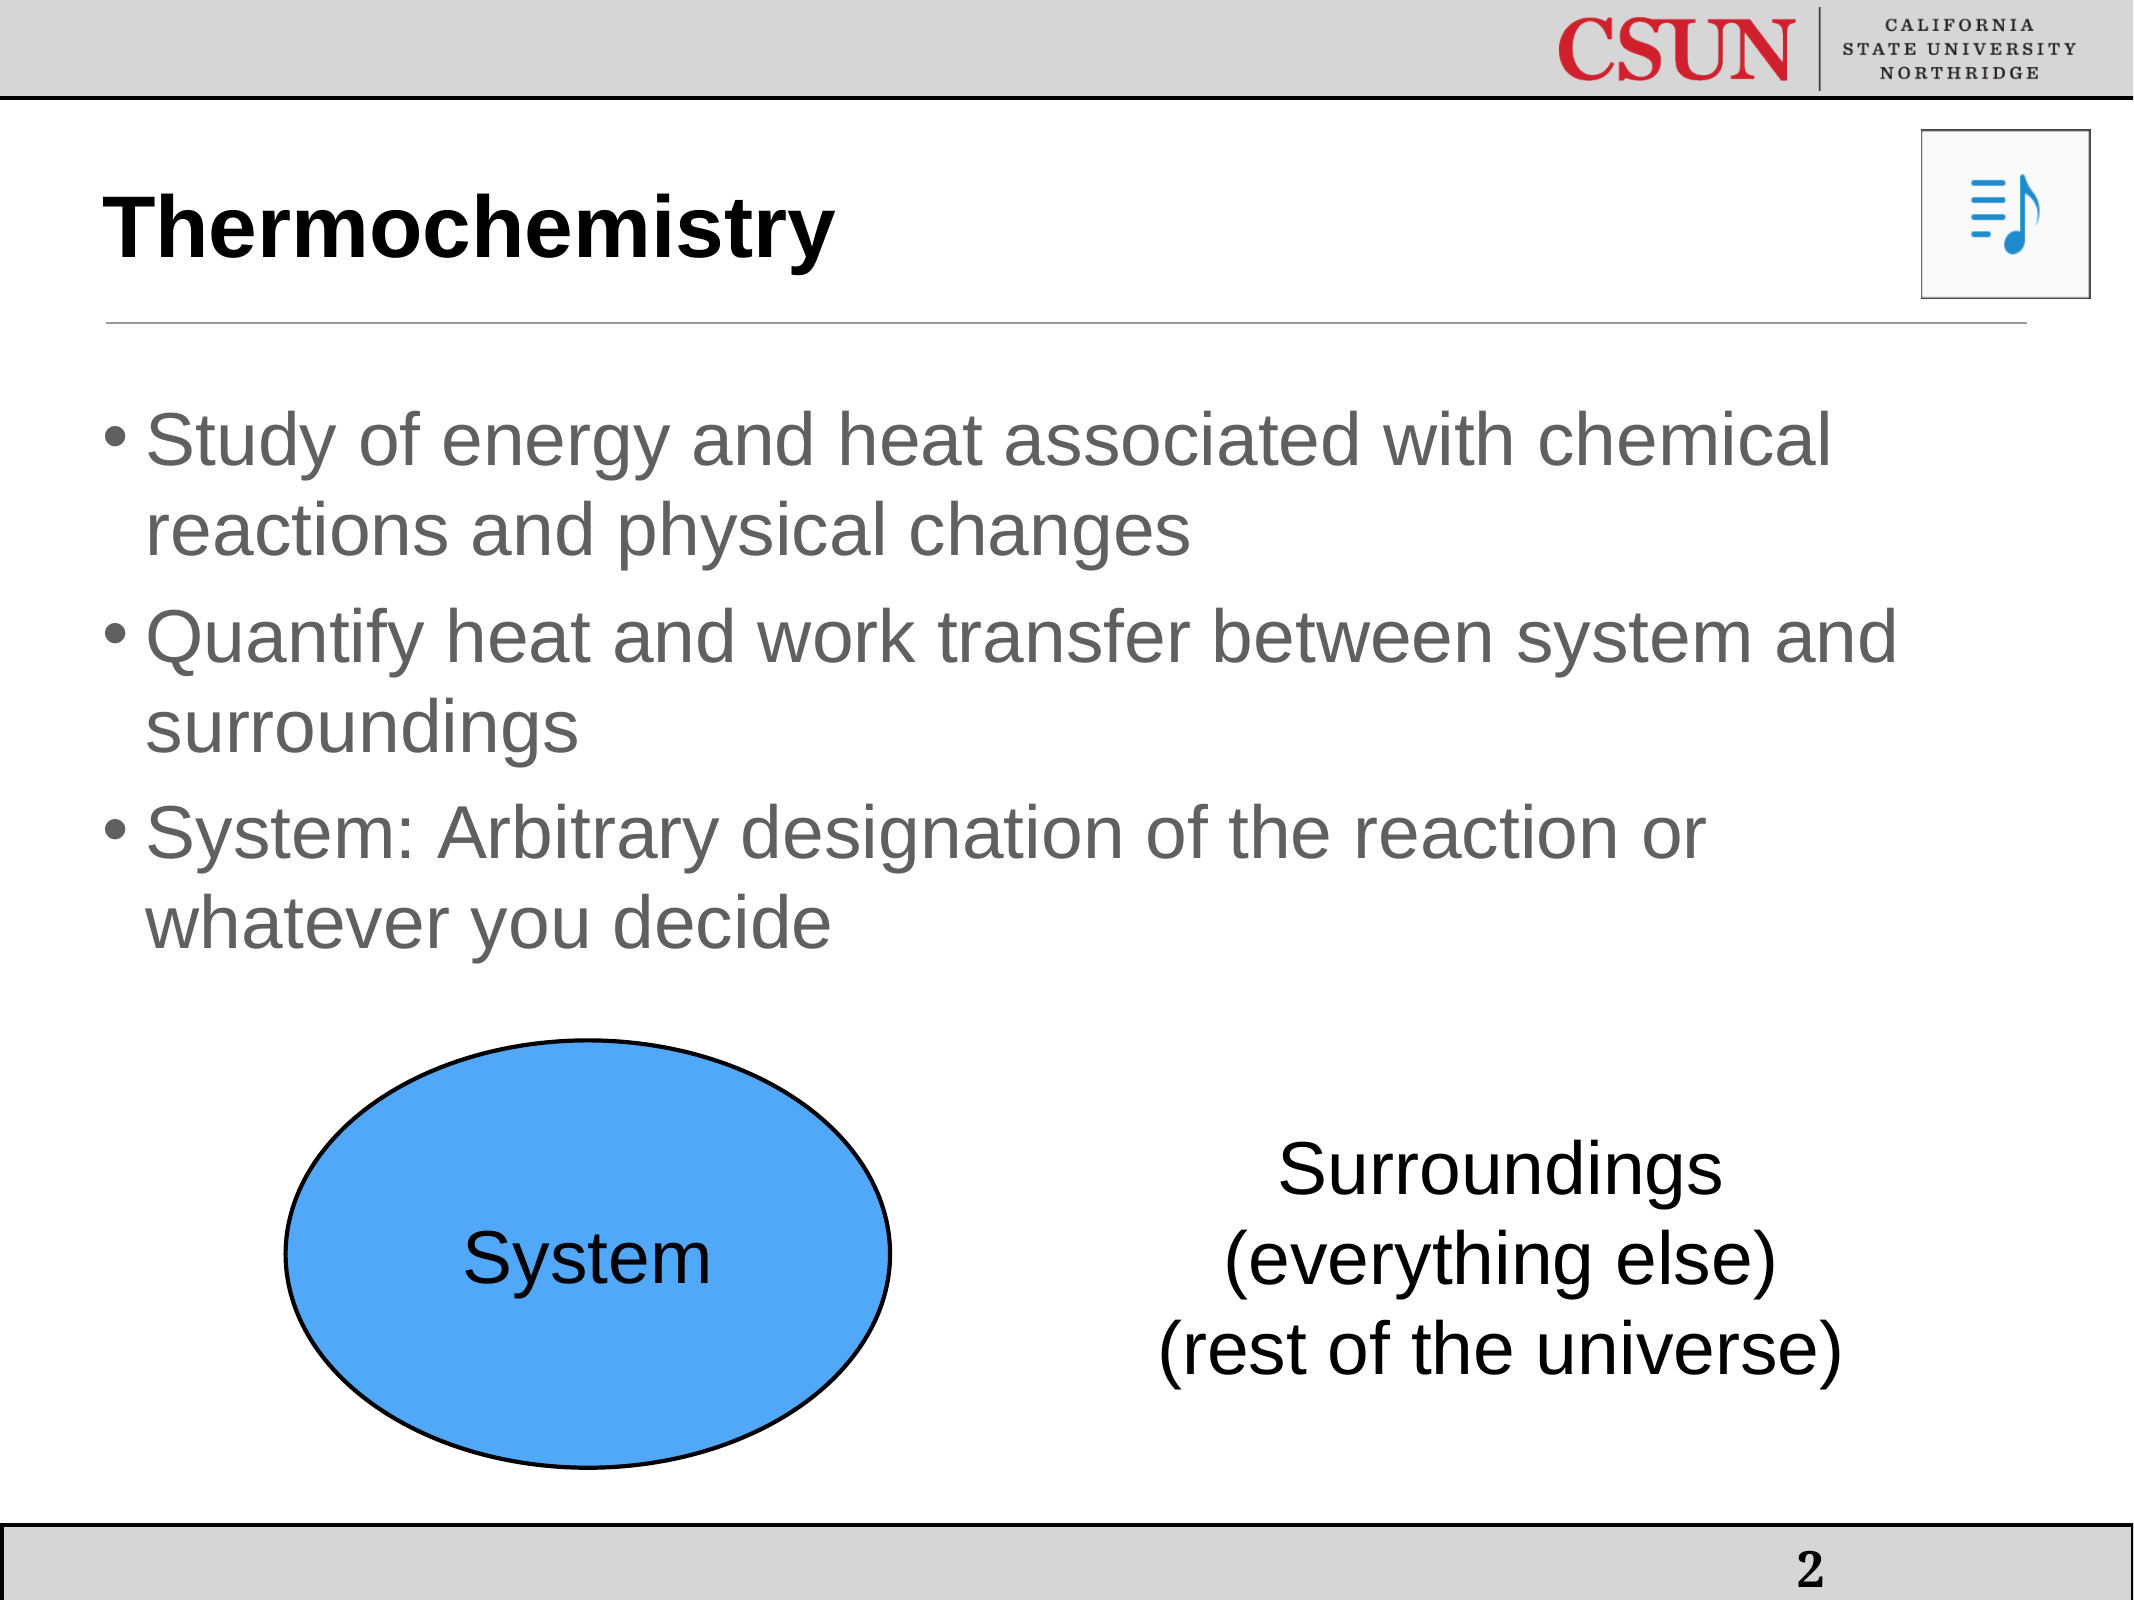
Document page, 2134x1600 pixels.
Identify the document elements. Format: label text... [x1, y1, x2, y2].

picture [1559, 7, 2076, 91]
text_box Surroundings (everything else) (rest of the universe) [1148, 1110, 1854, 1398]
text_box [1920, 128, 2092, 301]
title Thermochemistry [93, 104, 976, 284]
list Study of energy and heat associated with chemical reactions and physical changes Quantify heat and work transfer between system and surroundings System: Arbitrary designation of the reaction or whatever you decide [93, 382, 2040, 986]
text_box System [285, 1040, 891, 1468]
